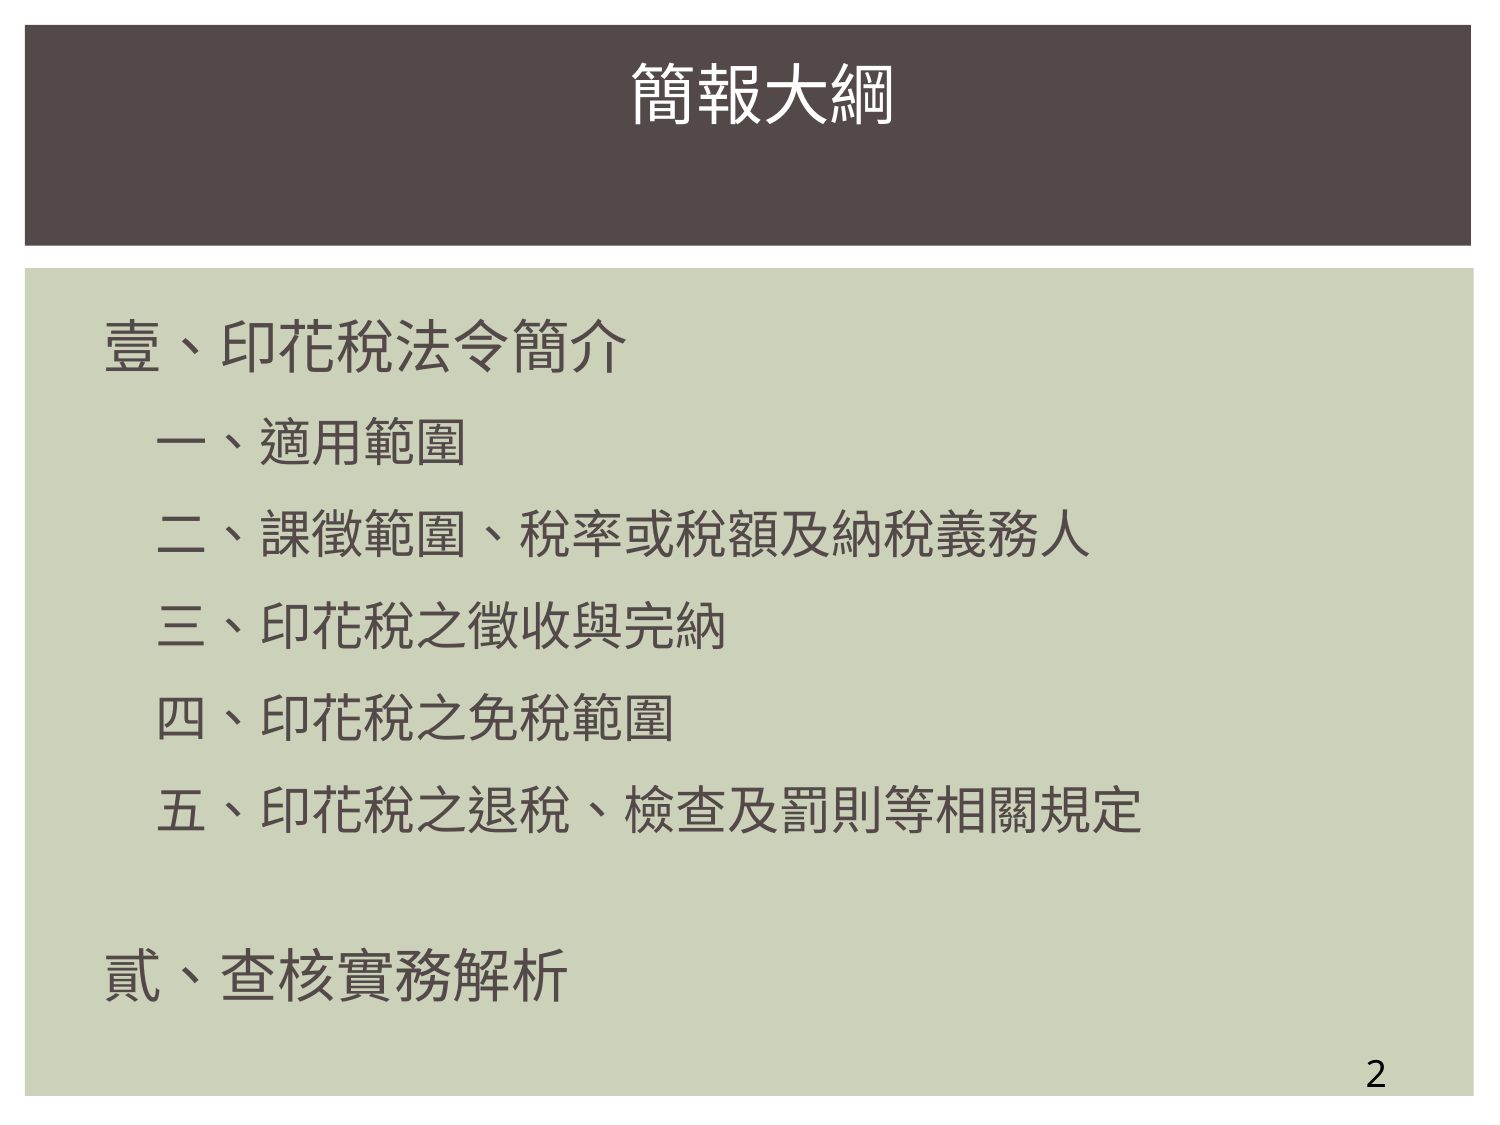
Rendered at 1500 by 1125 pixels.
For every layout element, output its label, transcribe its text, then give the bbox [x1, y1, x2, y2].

title 簡報大綱 [150, 45, 1376, 233]
slide_number <編號> [1350, 1042, 1447, 1088]
list 壹、印花稅法令簡介 一、適用範圍 二、課徵範圍、稅率或稅額及納稅義務人 三、印花稅之徵收與完納 四、印花稅之免稅範圍 五、印花稅之退稅、檢查及罰則等相關規定 貳、查核實務解析 [88, 302, 1355, 976]
